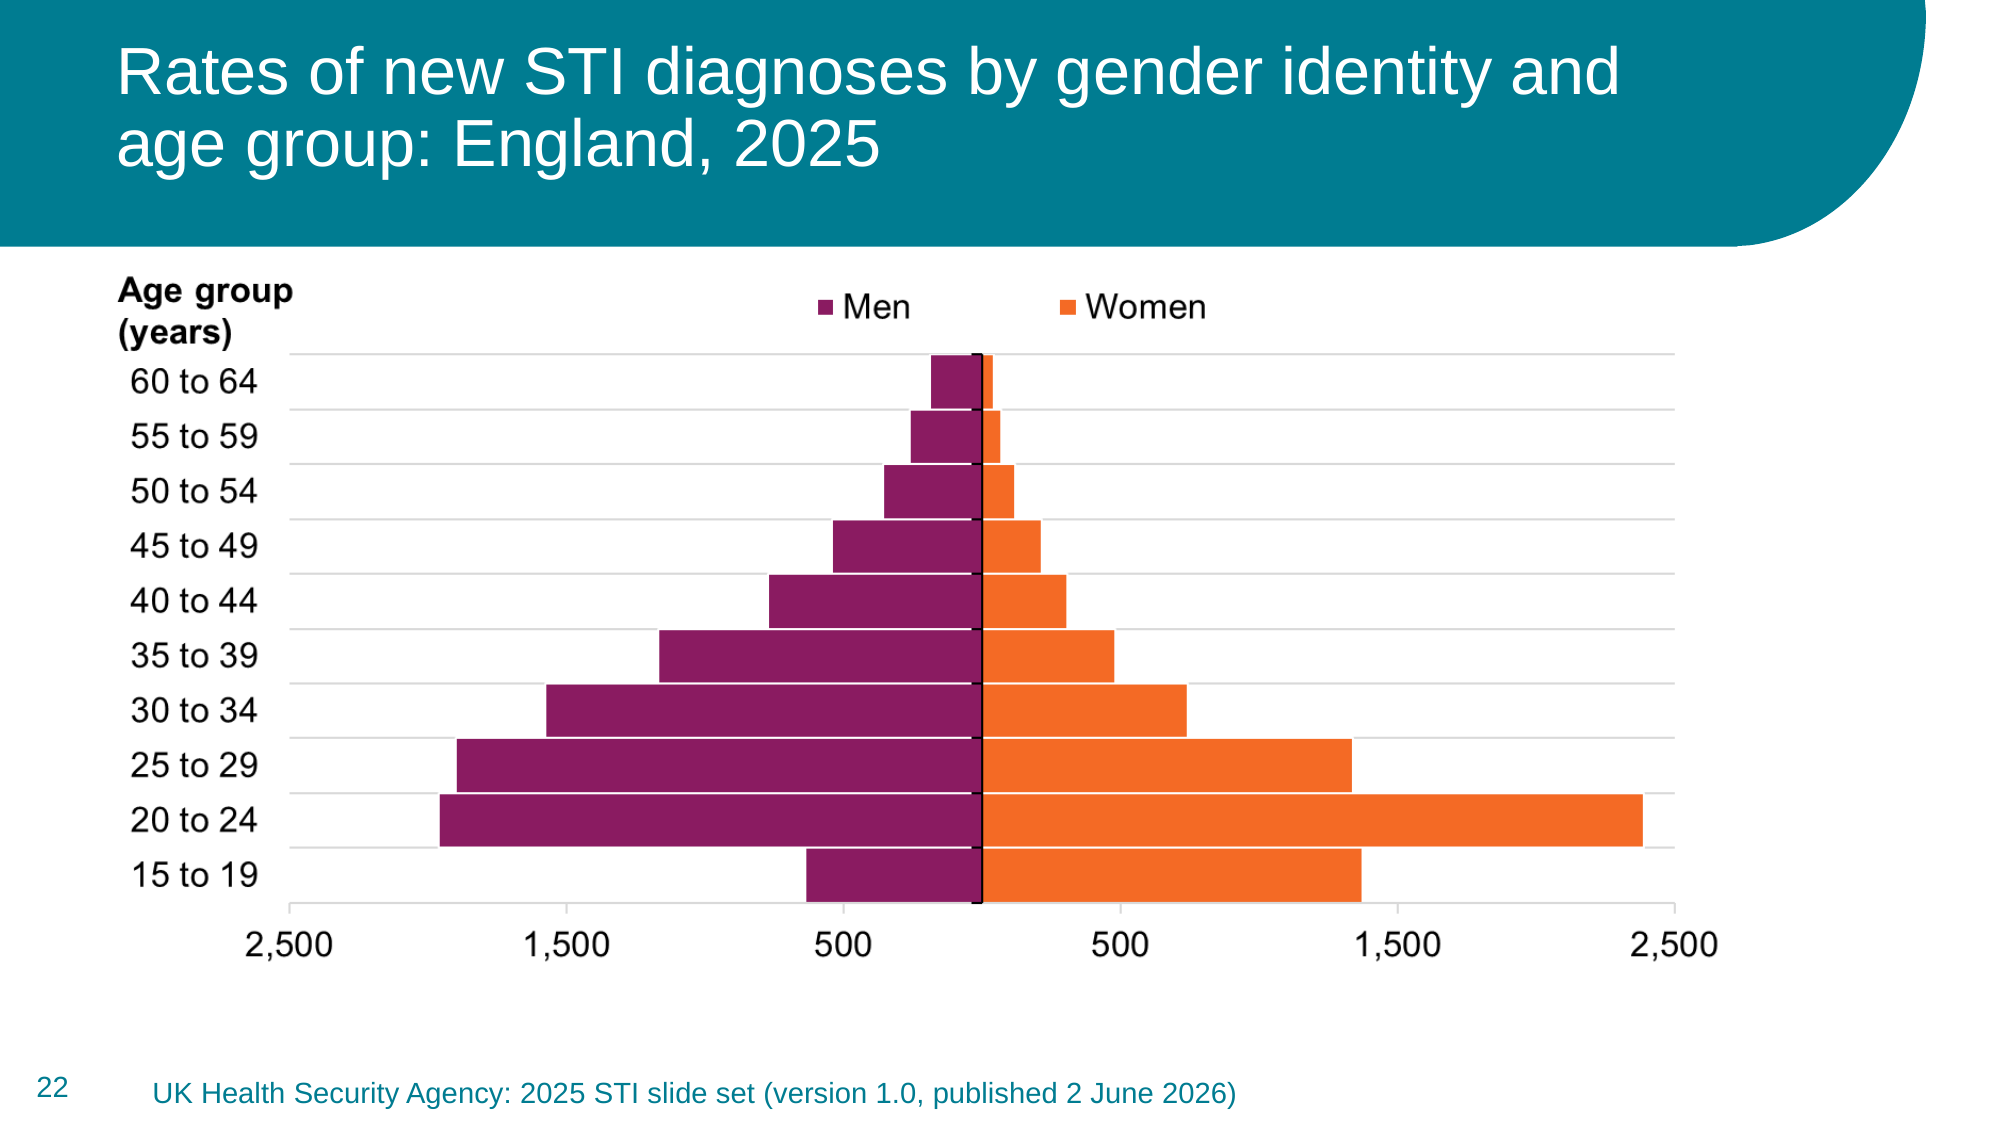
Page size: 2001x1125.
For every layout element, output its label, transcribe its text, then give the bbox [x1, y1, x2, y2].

picture [86, 253, 1742, 1000]
text_box UK Health Security Agency: 2025 STI slide set (version 1.0, published 2 June 2026) [137, 1061, 1780, 1122]
text_box [21, 1056, 120, 1117]
title Rates of new STI diagnoses by gender identity and age group: England, 2025 [101, 29, 1747, 189]
